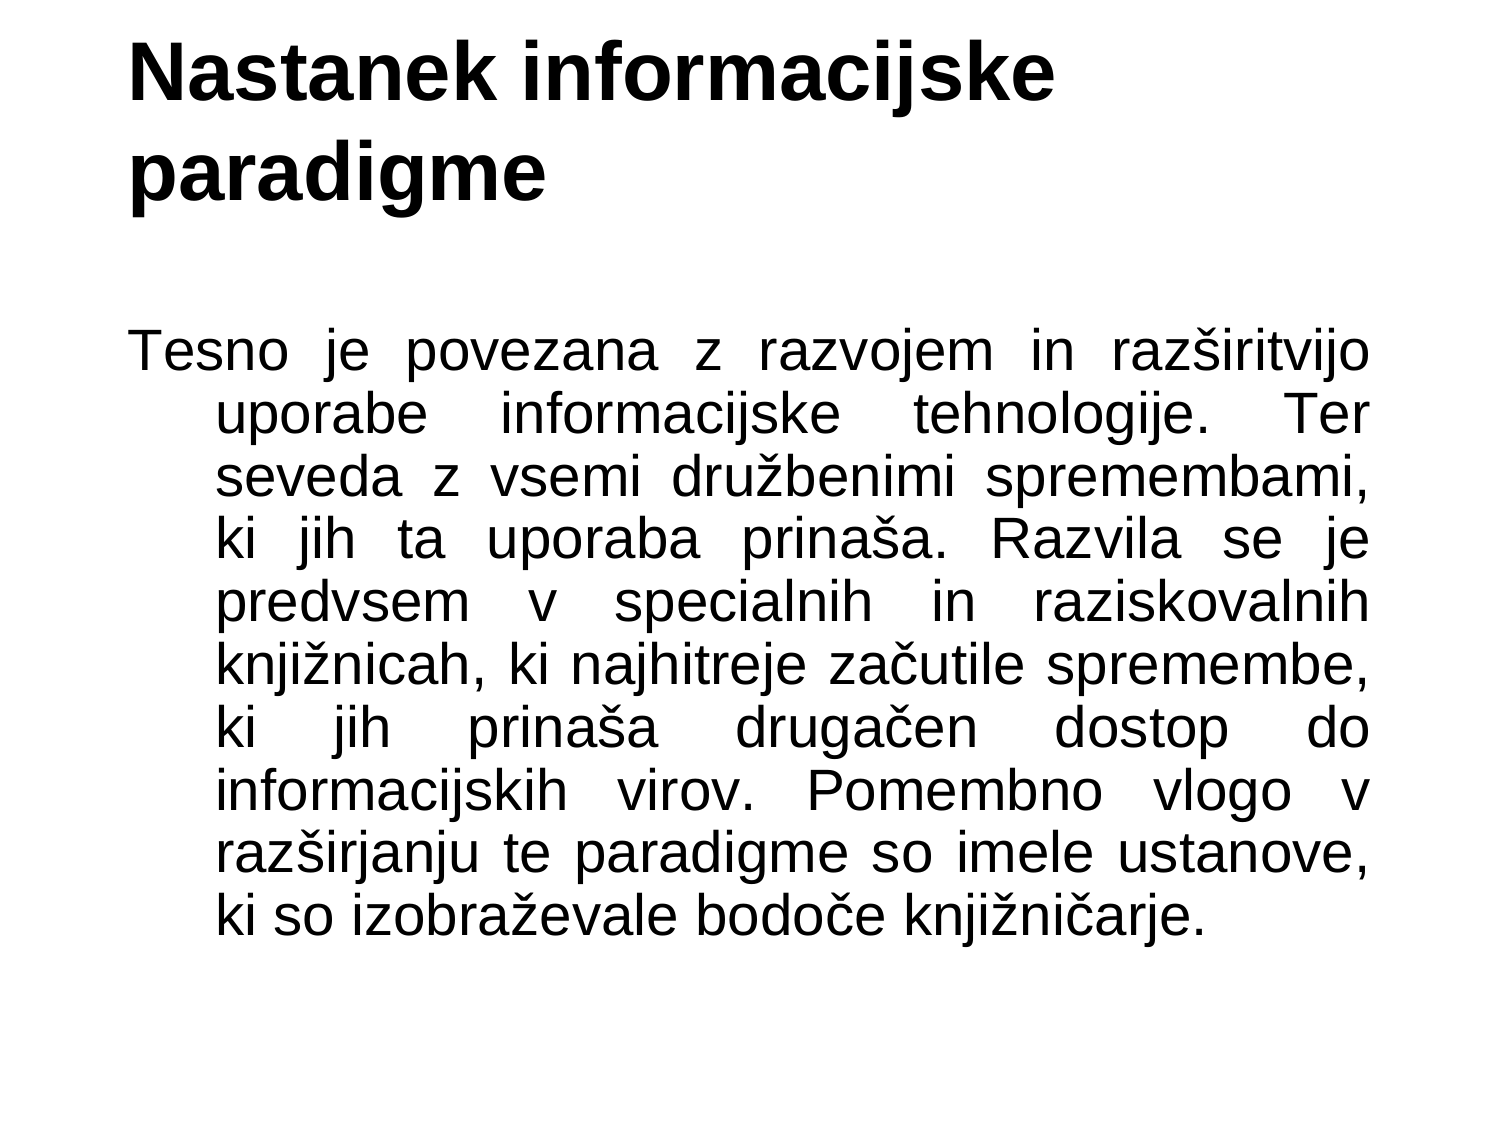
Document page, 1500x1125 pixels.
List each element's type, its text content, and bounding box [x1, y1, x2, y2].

list Tesno je povezana z razvojem in razširitvijo uporabe informacijske tehnologije. Ter seveda z vsemi družbenimi spremembami, ki jih ta uporaba prinaša. Razvila se je predvsem v specialnih in raziskovalnih knjižnicah, ki najhitreje začutile spremembe, ki jih prinaša drugačen dostop do informacijskih virov. Pomembno vlogo v razširjanju te paradigme so imele ustanove, ki so izobraževale bodoče knjižničarje. [112, 312, 1388, 988]
title Nastanek informacijske paradigme [112, 9, 1388, 225]
